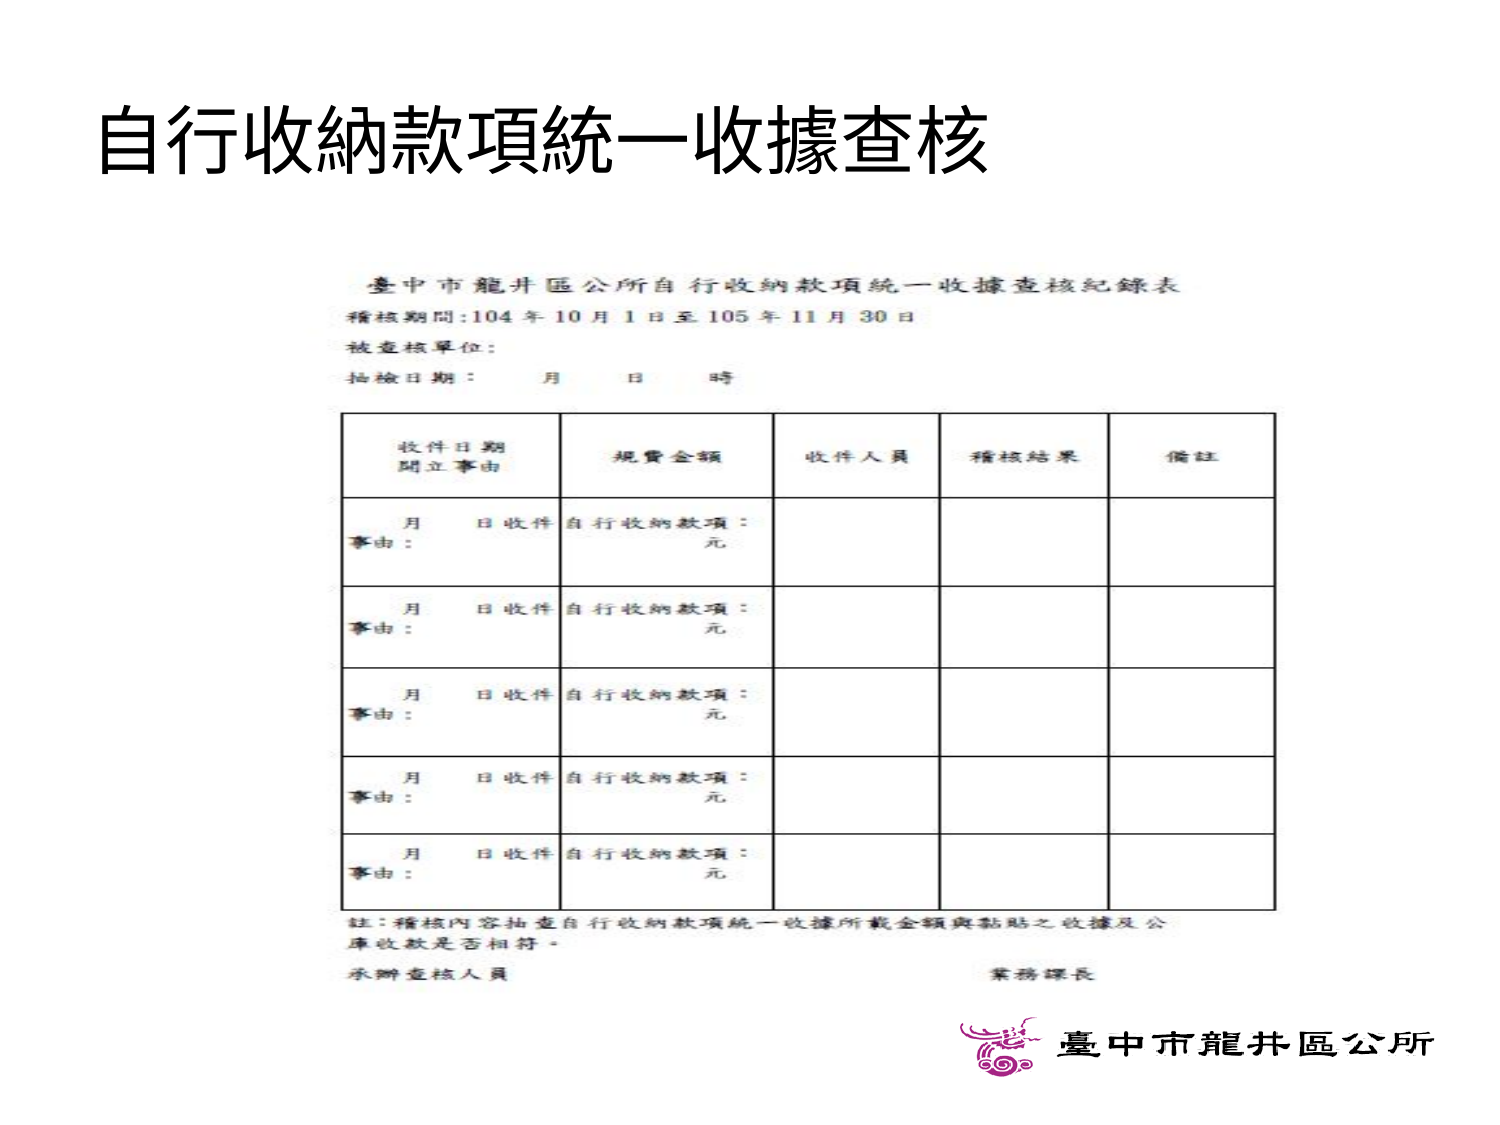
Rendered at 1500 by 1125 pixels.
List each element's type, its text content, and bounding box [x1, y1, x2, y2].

title 自行收納款項統一收據查核 [75, 45, 1426, 233]
picture [183, 262, 1329, 1005]
